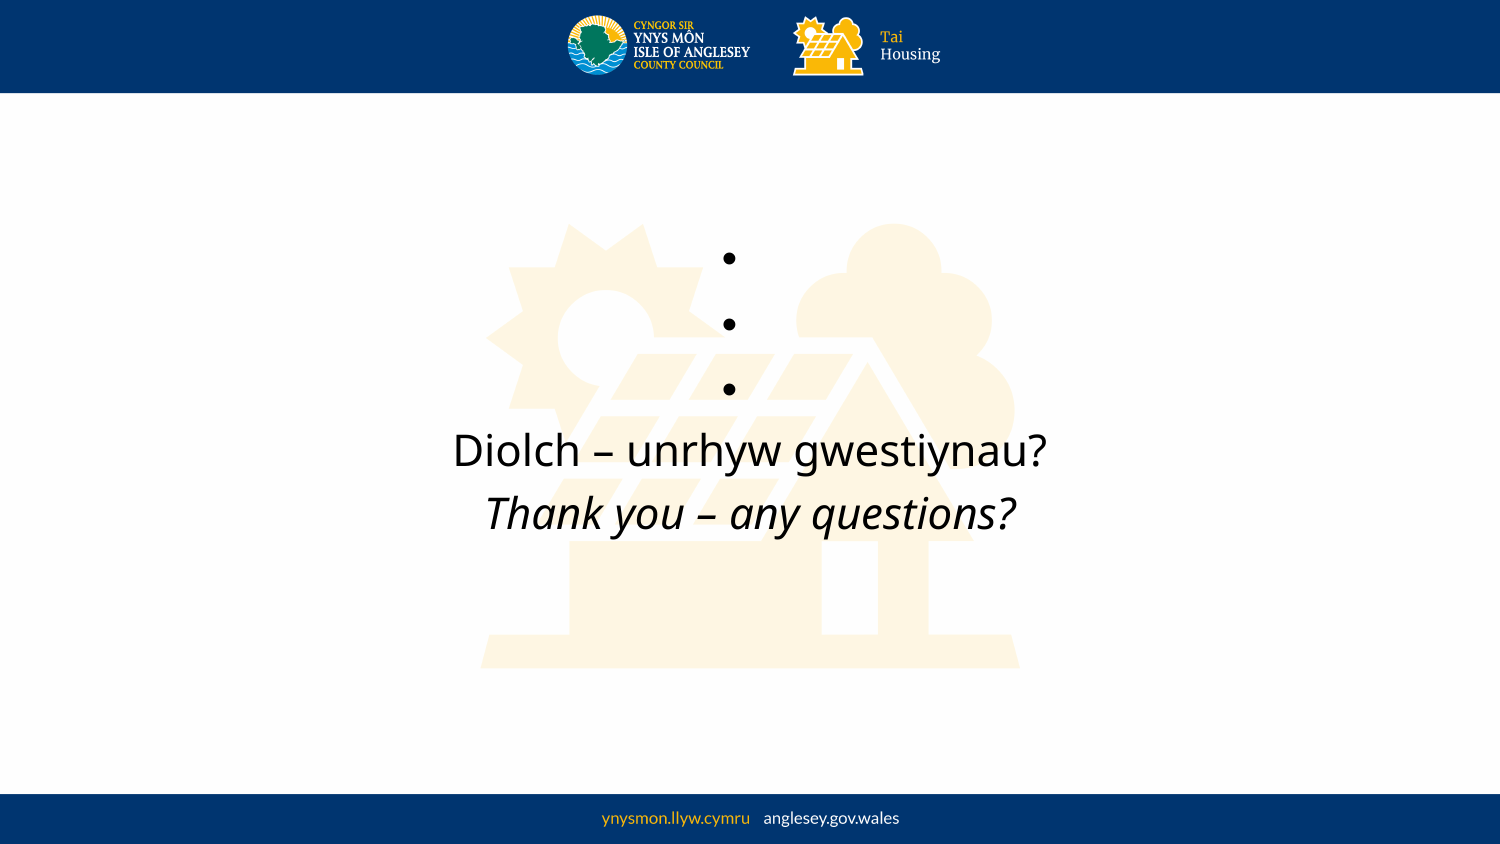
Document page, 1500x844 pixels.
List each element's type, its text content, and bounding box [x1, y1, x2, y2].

list Diolch – unrhyw gwestiynau? Thank you – any questions? [103, 224, 1397, 760]
